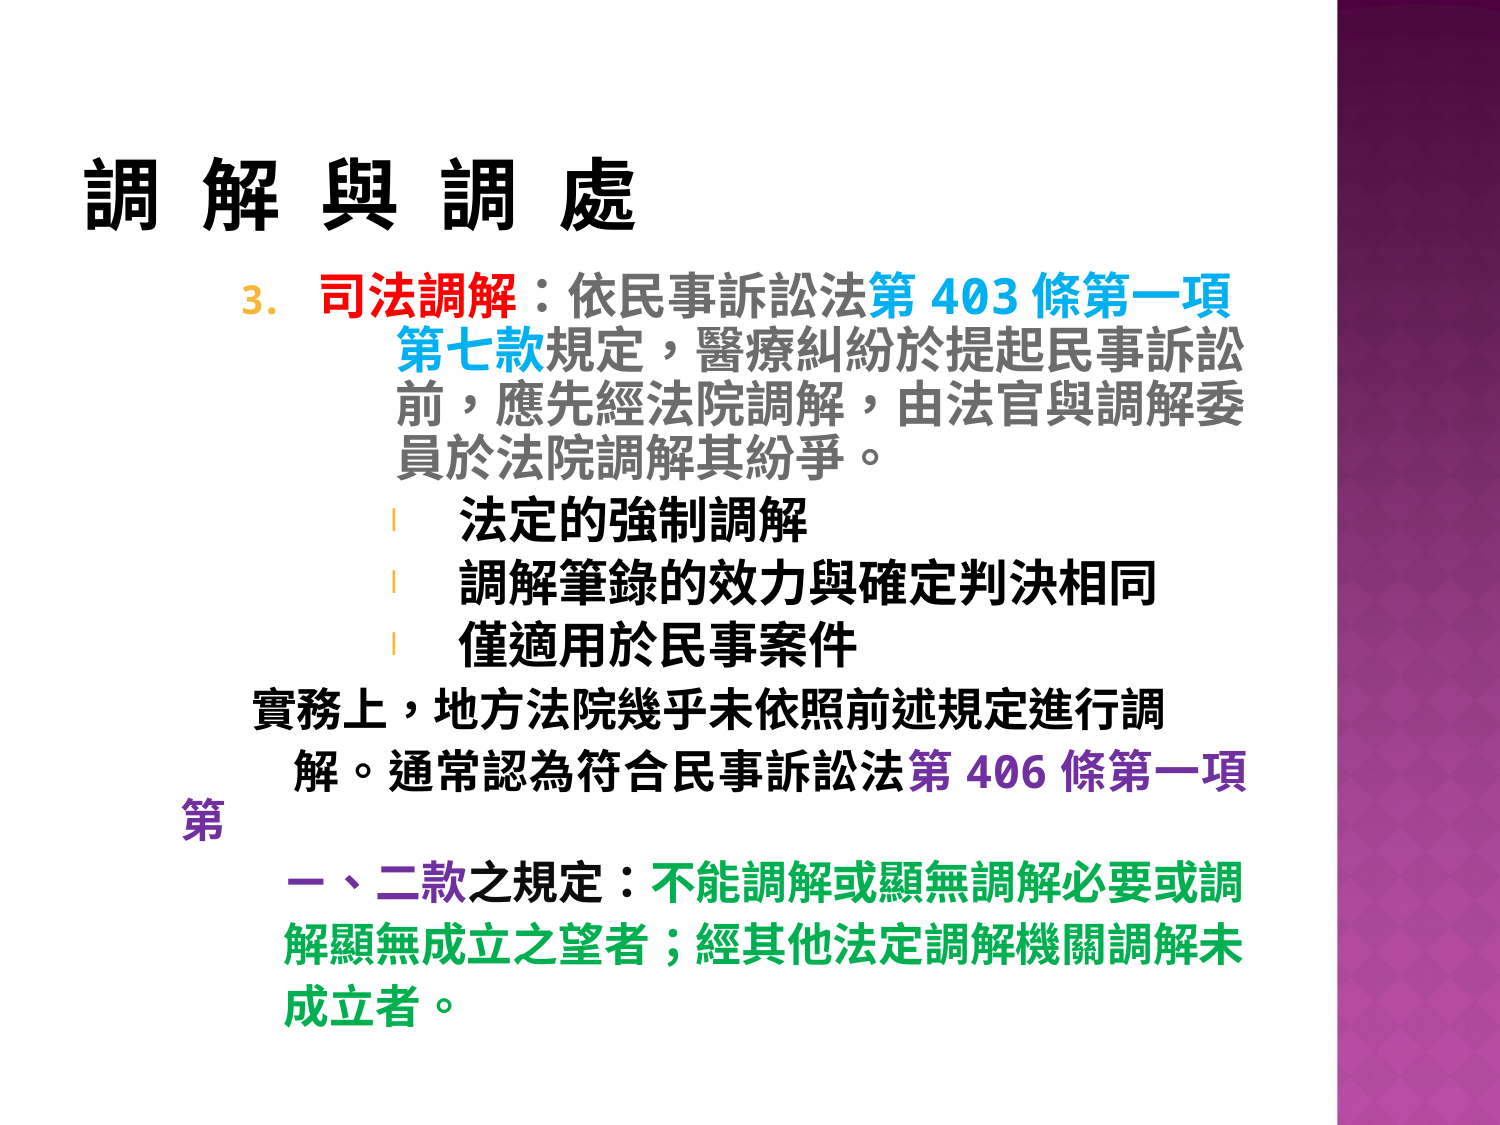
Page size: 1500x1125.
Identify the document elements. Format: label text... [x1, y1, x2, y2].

title 調 解 與 調 處 [75, 52, 1263, 240]
list 司法調解：依民事訴訟法第403條第一項第七款規定，醫療糾紛於提起民事訴訟前，應先經法院調解，由法官與調解委員於法院調解其紛爭。 法定的強制調解 調解筆錄的效力與確定判決相同 僅適用於民事案件 實務上，地方法院幾乎未依照前述規定進行調 解。通常認為符合民事訴訟法第406條第一項第 ㄧ、二款之規定：不能調解或顯無調解必要或調 解顯無成立之望者；經其他法定調解機關調解未 成立者。 [75, 264, 1263, 1060]
